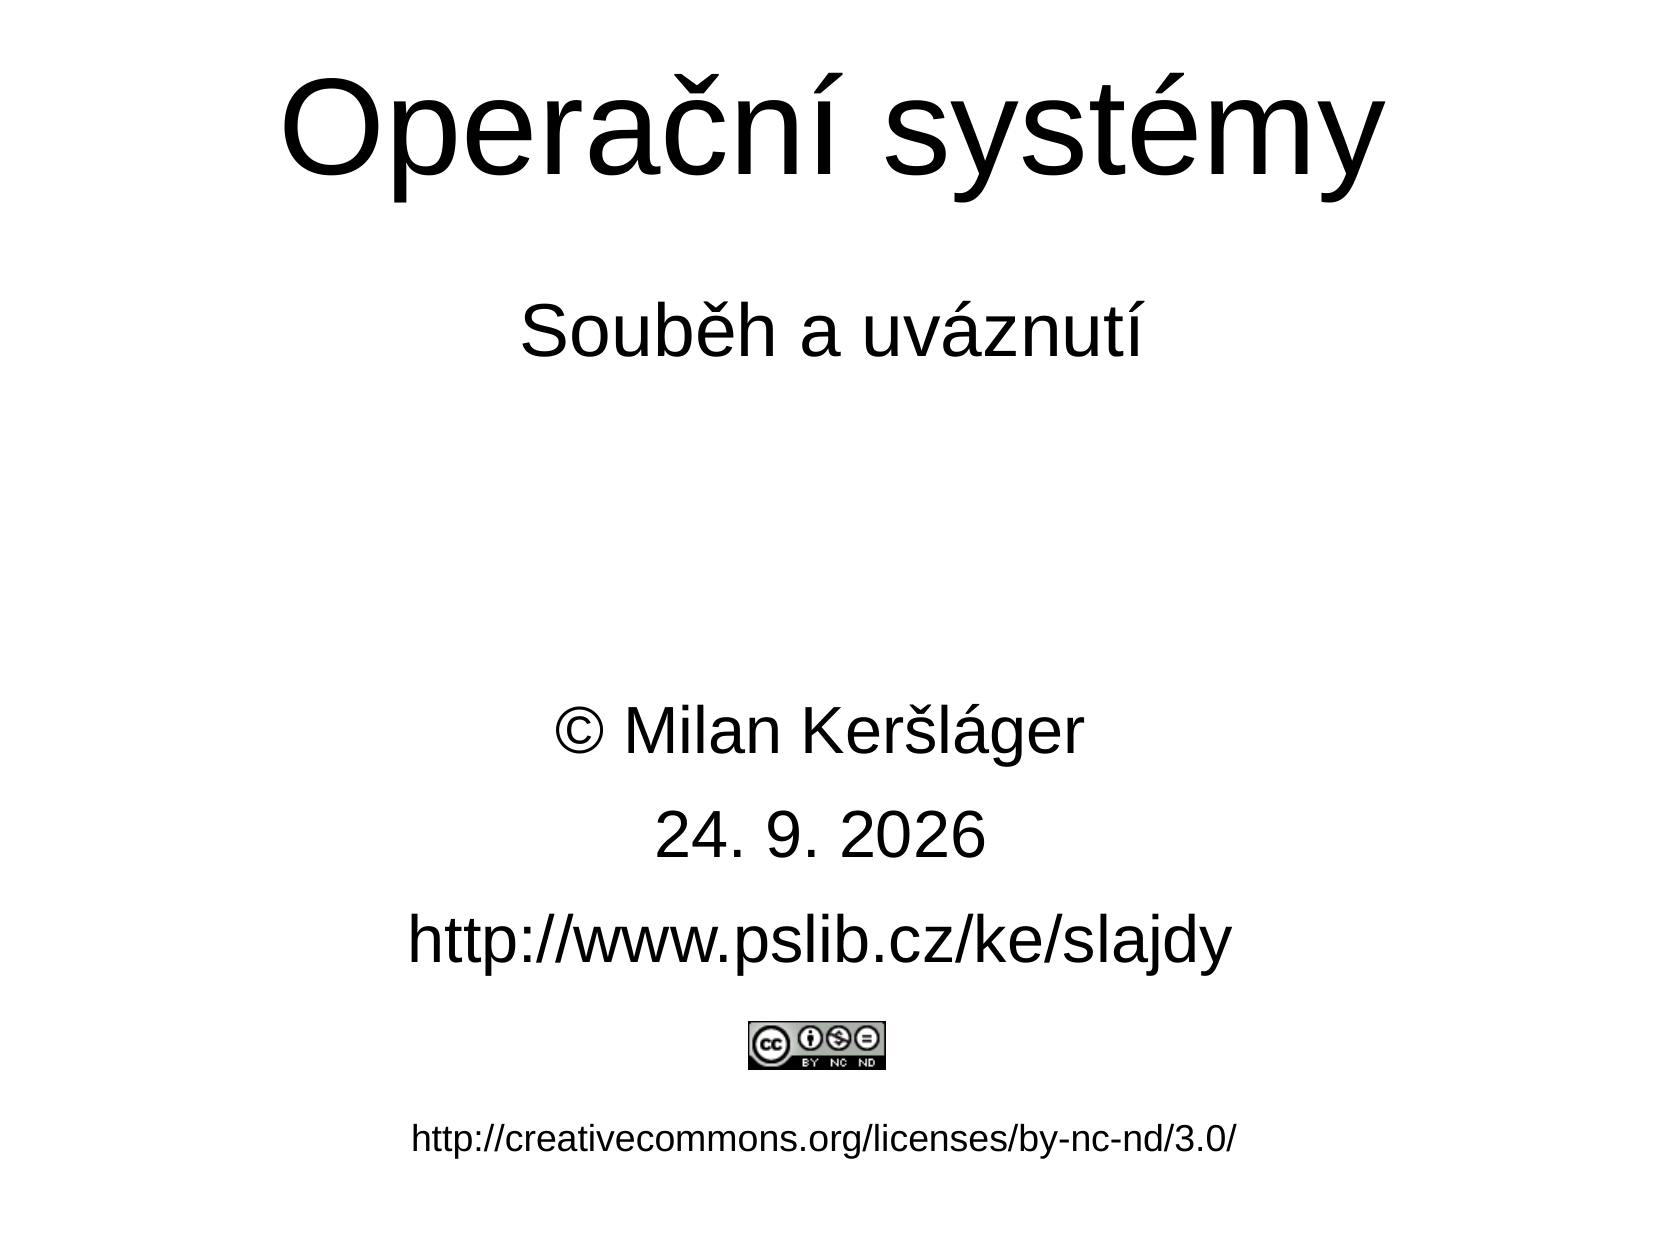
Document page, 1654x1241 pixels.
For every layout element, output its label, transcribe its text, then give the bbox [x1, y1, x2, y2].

text_box http://creativecommons.org/licenses/by-nc-nd/3.0/ [337, 1110, 1312, 1168]
picture [748, 1021, 886, 1071]
title Operační systémy Souběh a uváznutí [88, 9, 1577, 414]
list © Milan Keršláger 14.4.2010 http://www.pslib.cz/ke/slajdy [76, 693, 1565, 1081]
